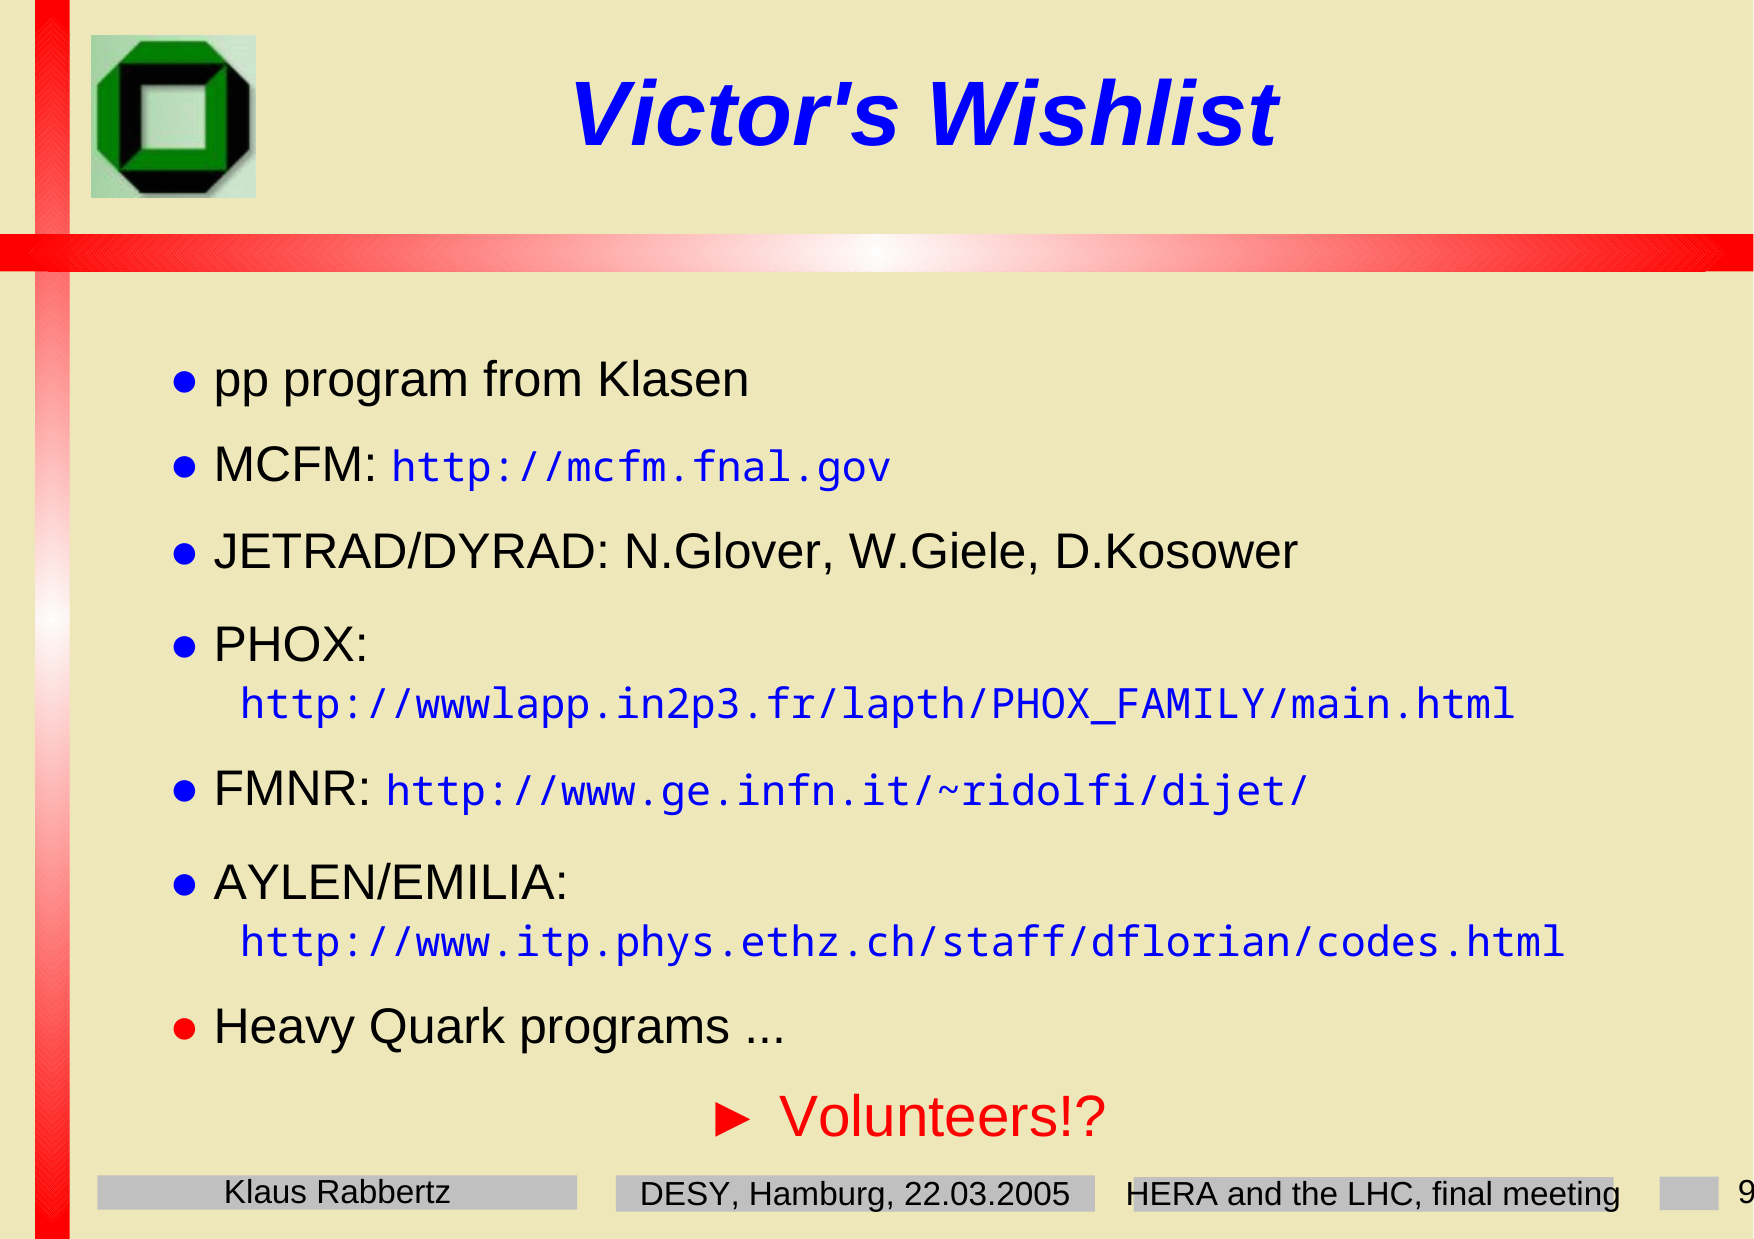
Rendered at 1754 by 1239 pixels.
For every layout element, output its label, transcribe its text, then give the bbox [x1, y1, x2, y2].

picture [91, 35, 256, 198]
title Victor's Wishlist [282, 10, 1566, 217]
list ● pp program from Klasen ● MCFM: http://mcfm.fnal.gov ● JETRAD/DYRAD: N.Glover, W.Giele, D.Kosower ● PHOX: http://wwwlapp.in2p3.fr/lapth/PHOX_FAMILY/main.html ● FMNR: http://www.ge.infn.it/~ridolfi/dijet/ ● AYLEN/EMILIA: http://www.itp.phys.ethz.ch/staff/dflorian/codes.html ● Heavy Quark programs ... ► Volunteers!? [157, 350, 1655, 1115]
